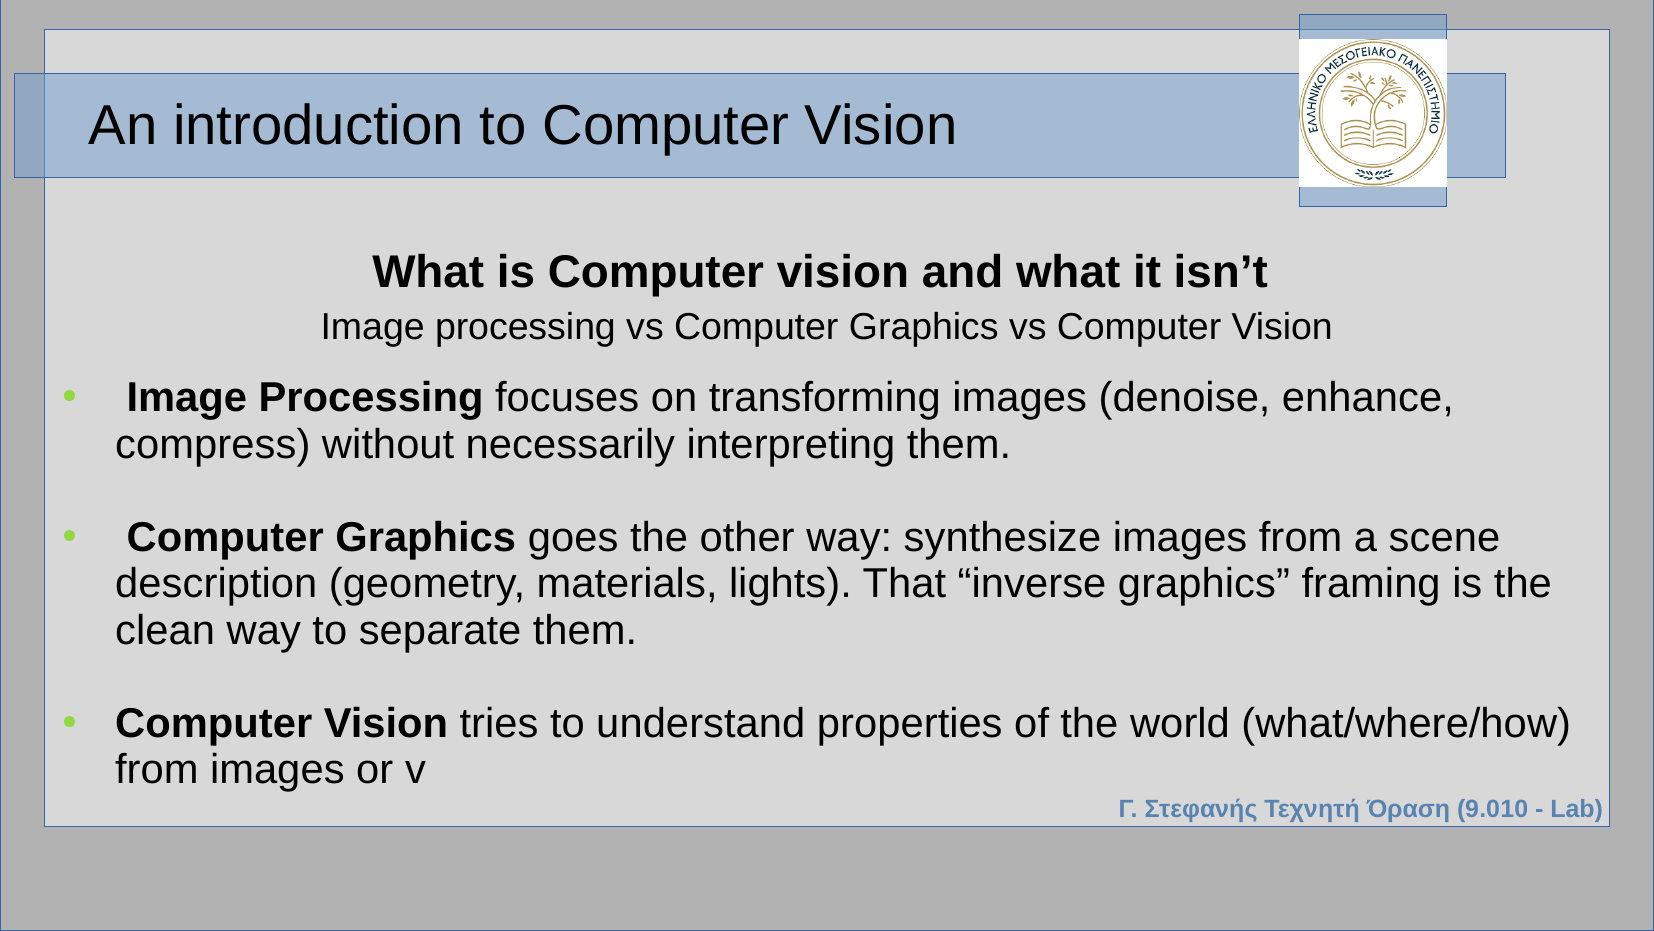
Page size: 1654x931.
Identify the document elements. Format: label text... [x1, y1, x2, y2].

picture [1299, 39, 1447, 187]
list Image Processing focuses on transforming images (denoise, enhance, compress) without necessarily interpreting them. Computer Graphics goes the other way: synthesize images from a scene description (geometry, materials, lights). That “inverse graphics” framing is the clean way to separate them. Computer Vision tries to understand properties of the world (what/where/how) from images or v [44, 327, 1610, 919]
title An introduction to Computer Vision [1447, 73, 1506, 178]
title An introduction to Computer Vision [88, 73, 1299, 178]
text_box What is Computer vision and what it isn’t [354, 238, 1300, 277]
text_box Γ. Στεφανής Τεχνητή Όραση (9.010 - Lab) [1092, 772, 1630, 844]
text_box Image processing vs Computer Graphics vs Computer Vision [295, 277, 1359, 377]
